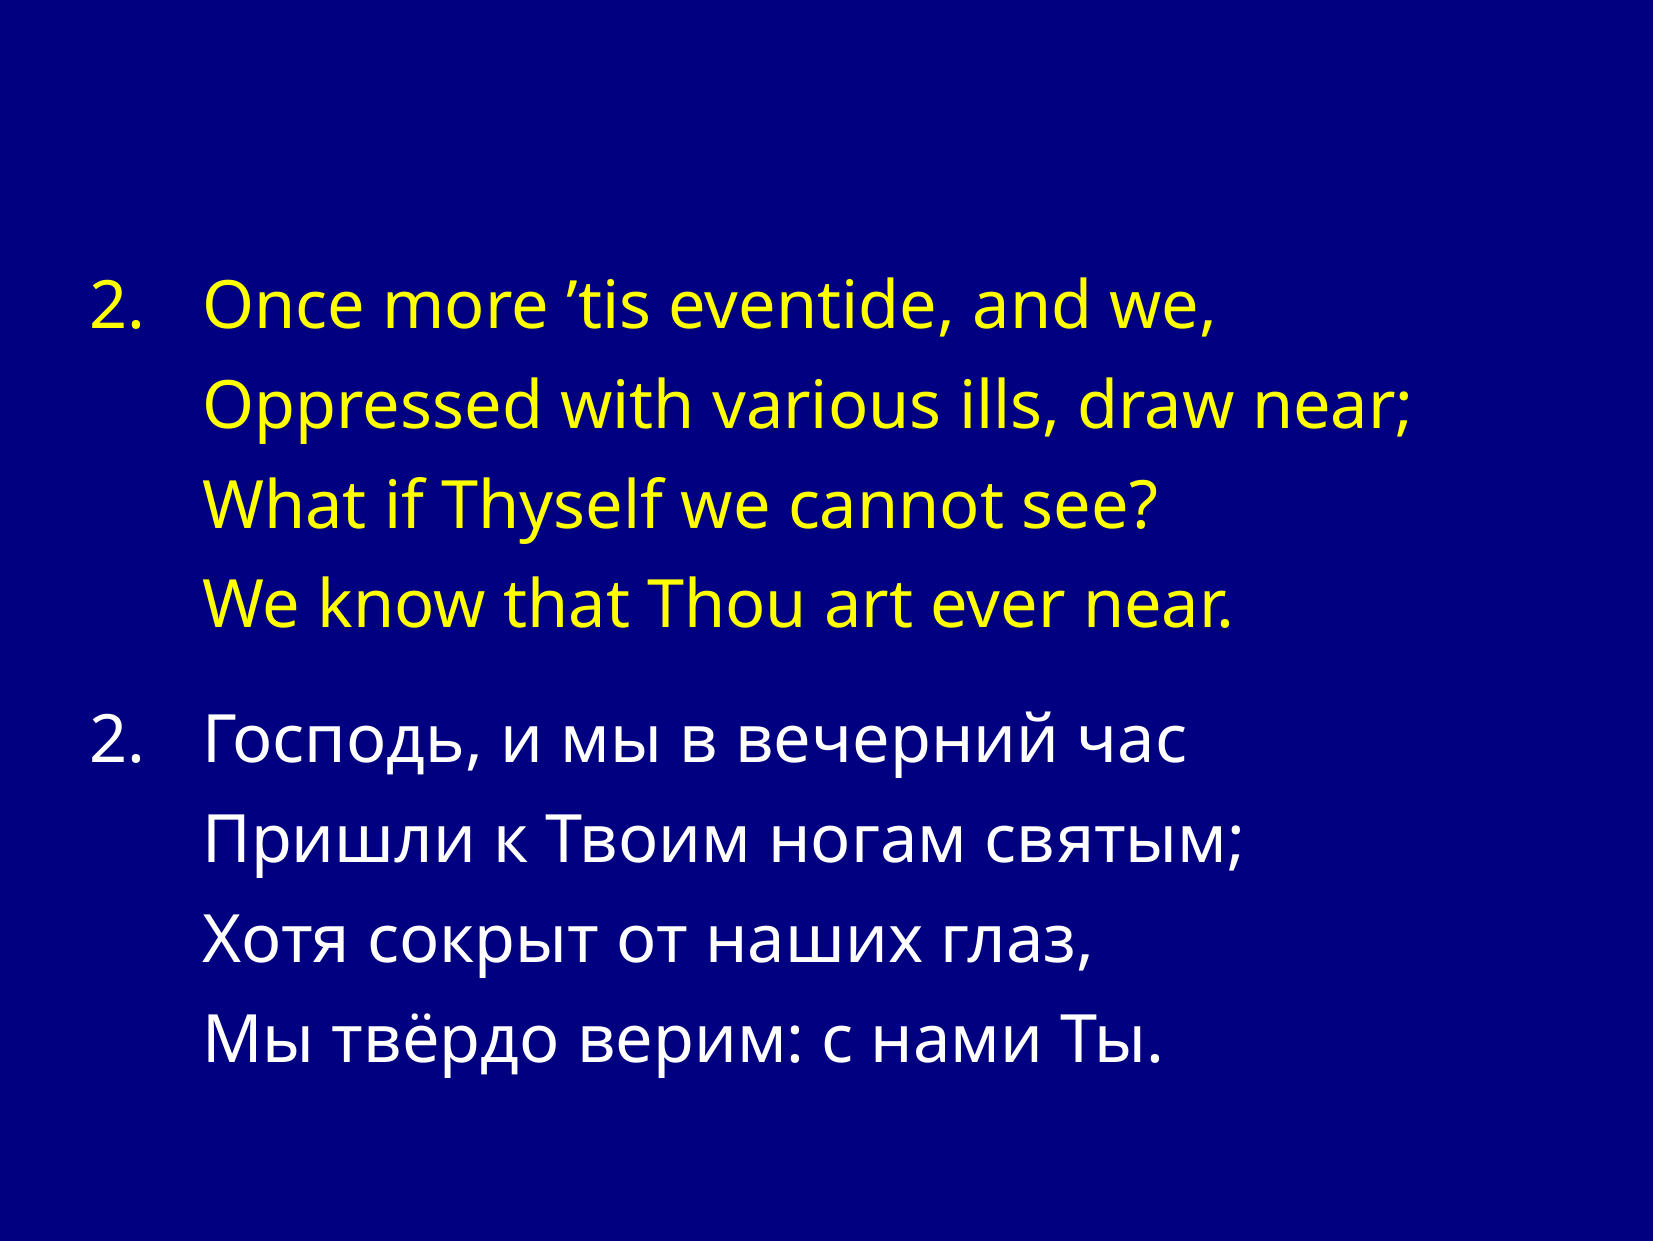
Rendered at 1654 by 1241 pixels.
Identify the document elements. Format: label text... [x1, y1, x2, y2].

text_box 2. Once more ’tis eventide, and we, Oppressed with various ills, draw near; What if Thyself we cannot see? We know that Thou art ever near. [75, 150, 1576, 638]
text_box 2. Господь, и мы в вечерний час Пришли к Твоим ногам святым; Хотя сокрыт от наших глаз, Мы твёрдо верим: с нами Ты. [75, 675, 1576, 1163]
